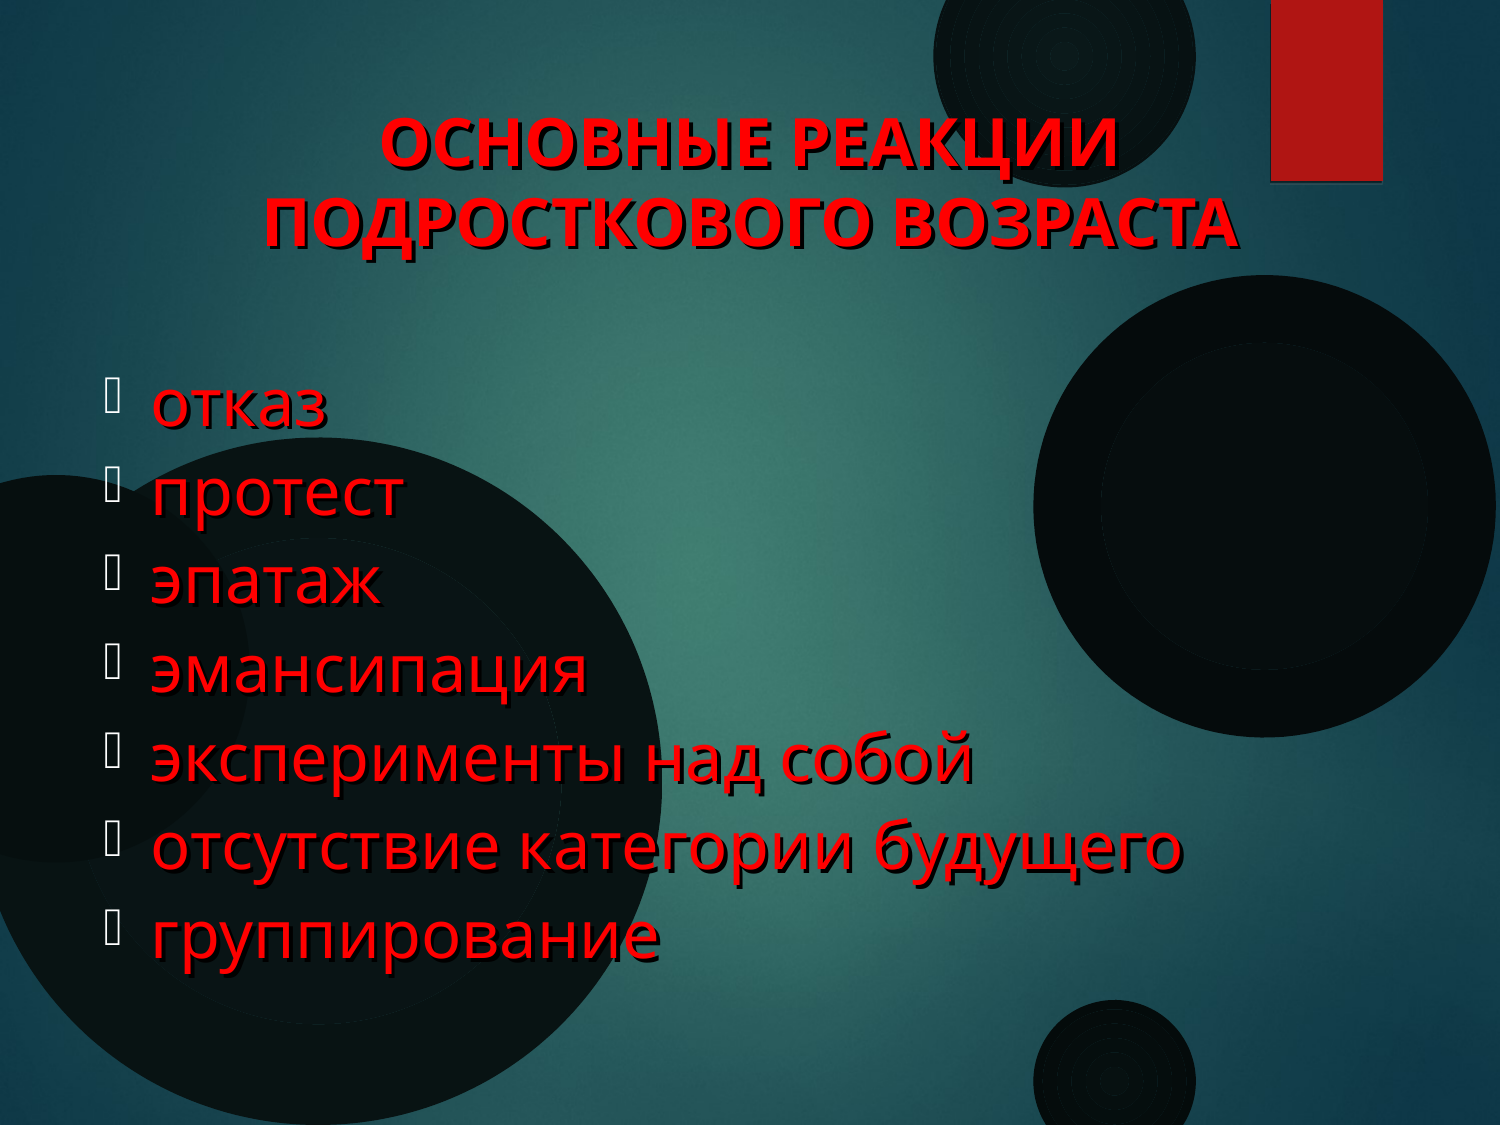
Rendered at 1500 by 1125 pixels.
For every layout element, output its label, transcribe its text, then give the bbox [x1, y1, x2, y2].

text_box отказ протест эпатаж эмансипация эксперименты над собой отсутствие категории будущего группирование [88, 304, 1270, 1037]
text_box Основные реакции подросткового возраста [64, 54, 1436, 305]
